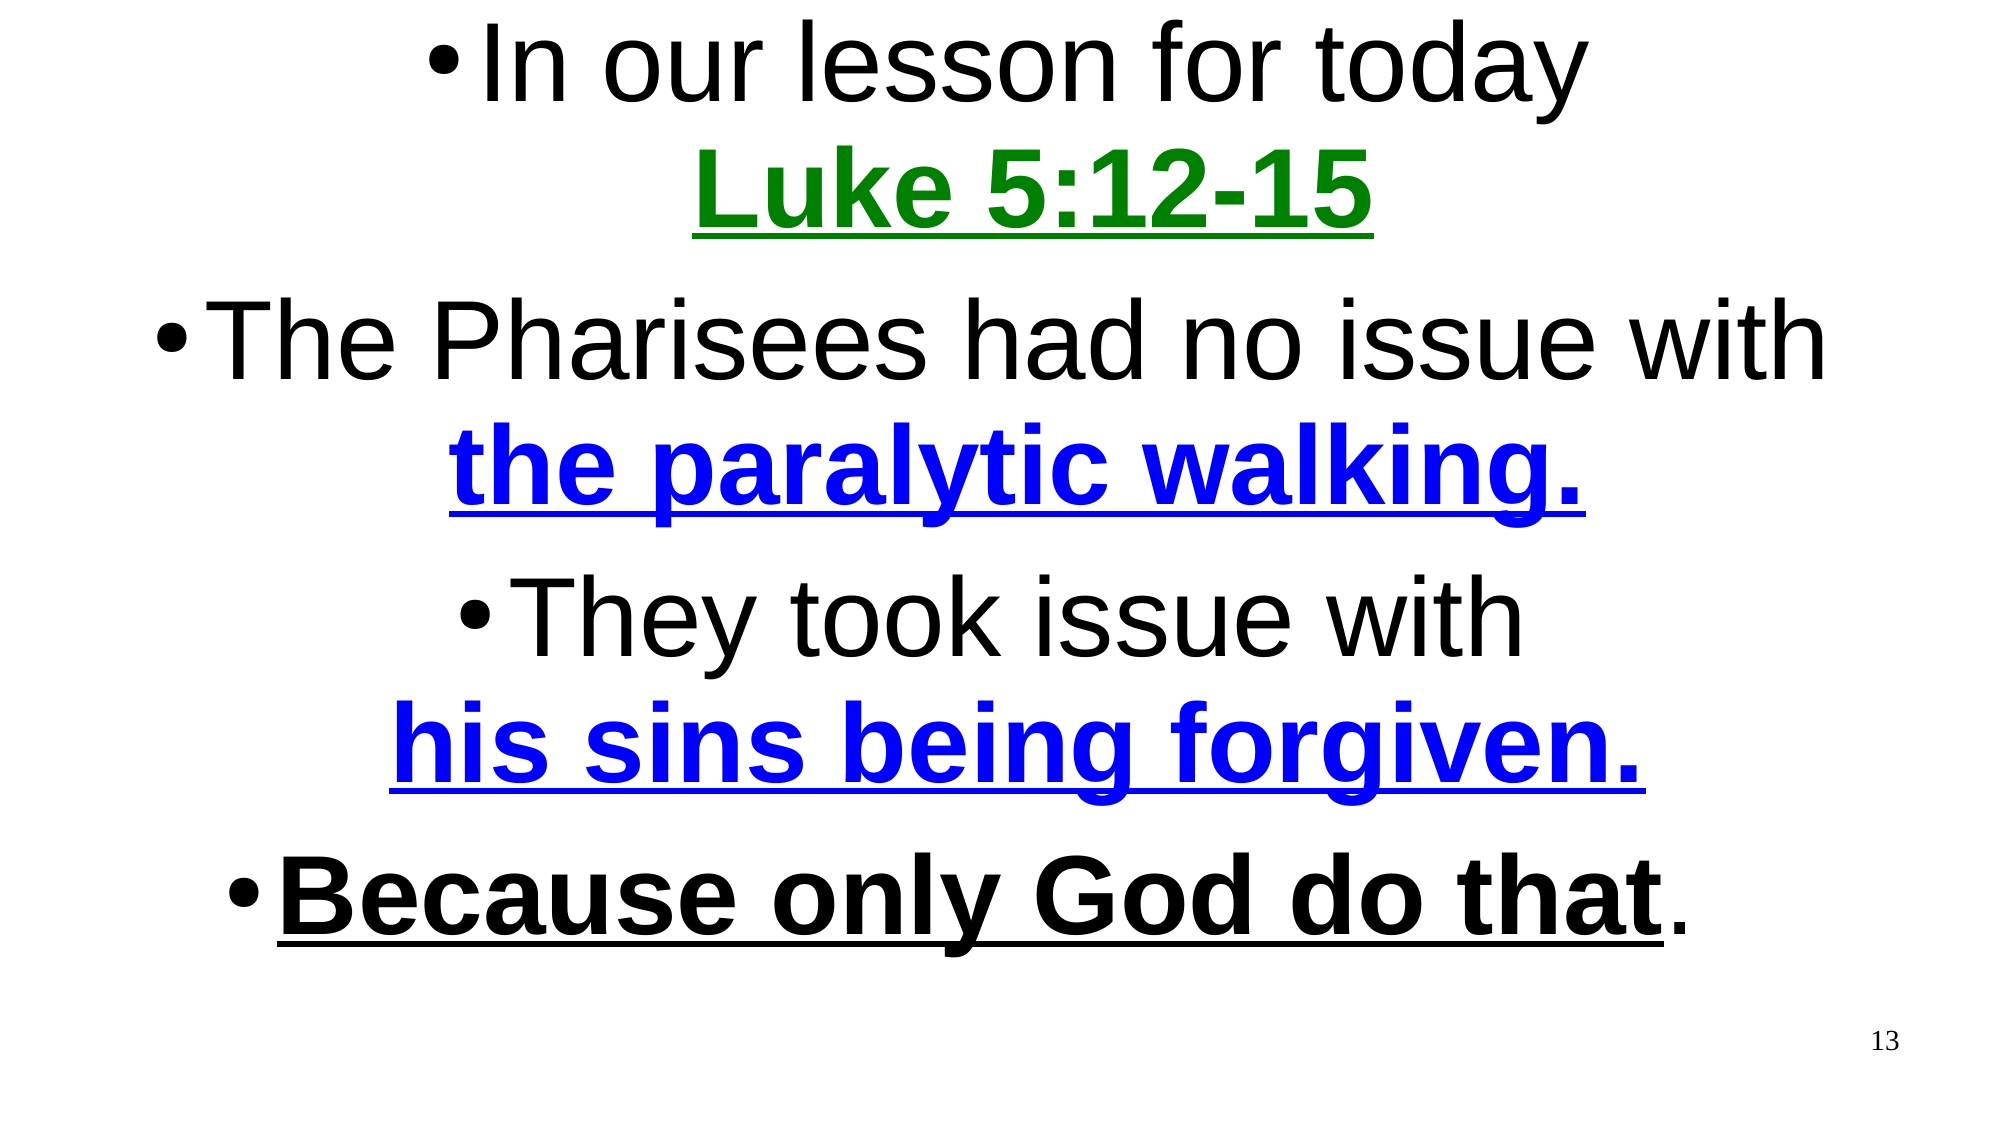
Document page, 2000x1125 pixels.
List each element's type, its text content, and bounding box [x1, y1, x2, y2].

list In our lesson for today Luke 5:12-15 The Pharisees had no issue with the paralytic walking. They took issue with his sins being forgiven. Because only God do that. [0, 0, 1996, 1123]
